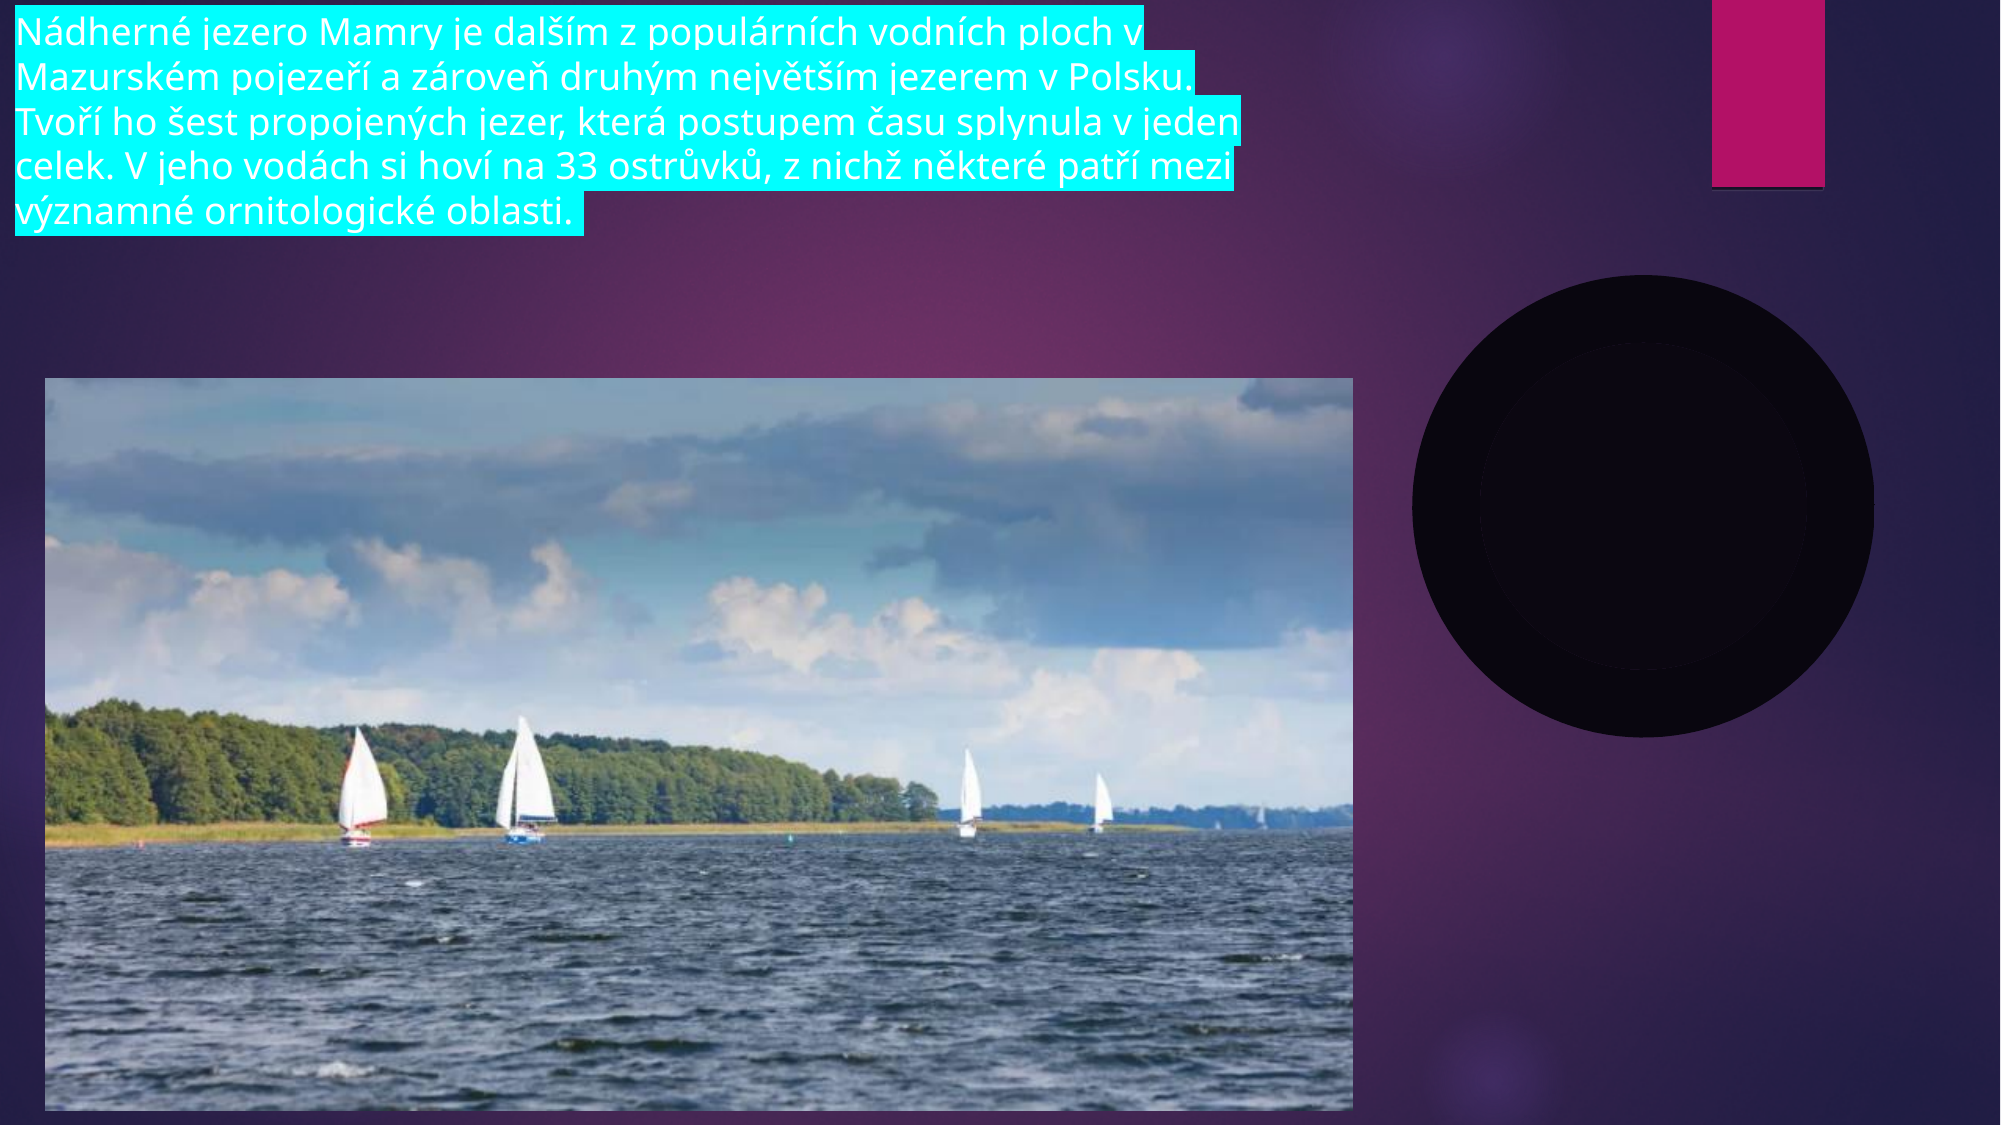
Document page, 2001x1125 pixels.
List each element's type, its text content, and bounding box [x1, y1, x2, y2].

picture [45, 378, 1353, 1111]
text_box Nádherné jezero Mamry je dalším z populárních vodních ploch v Mazurském pojezeří a zároveň druhým největším jezerem v Polsku. Tvoří ho šest propojených jezer, která postupem času splynula v jeden celek. V jeho vodách si hoví na 33 ostrůvků, z nichž některé patří mezi významné ornitologické oblasti. [0, 0, 1293, 379]
